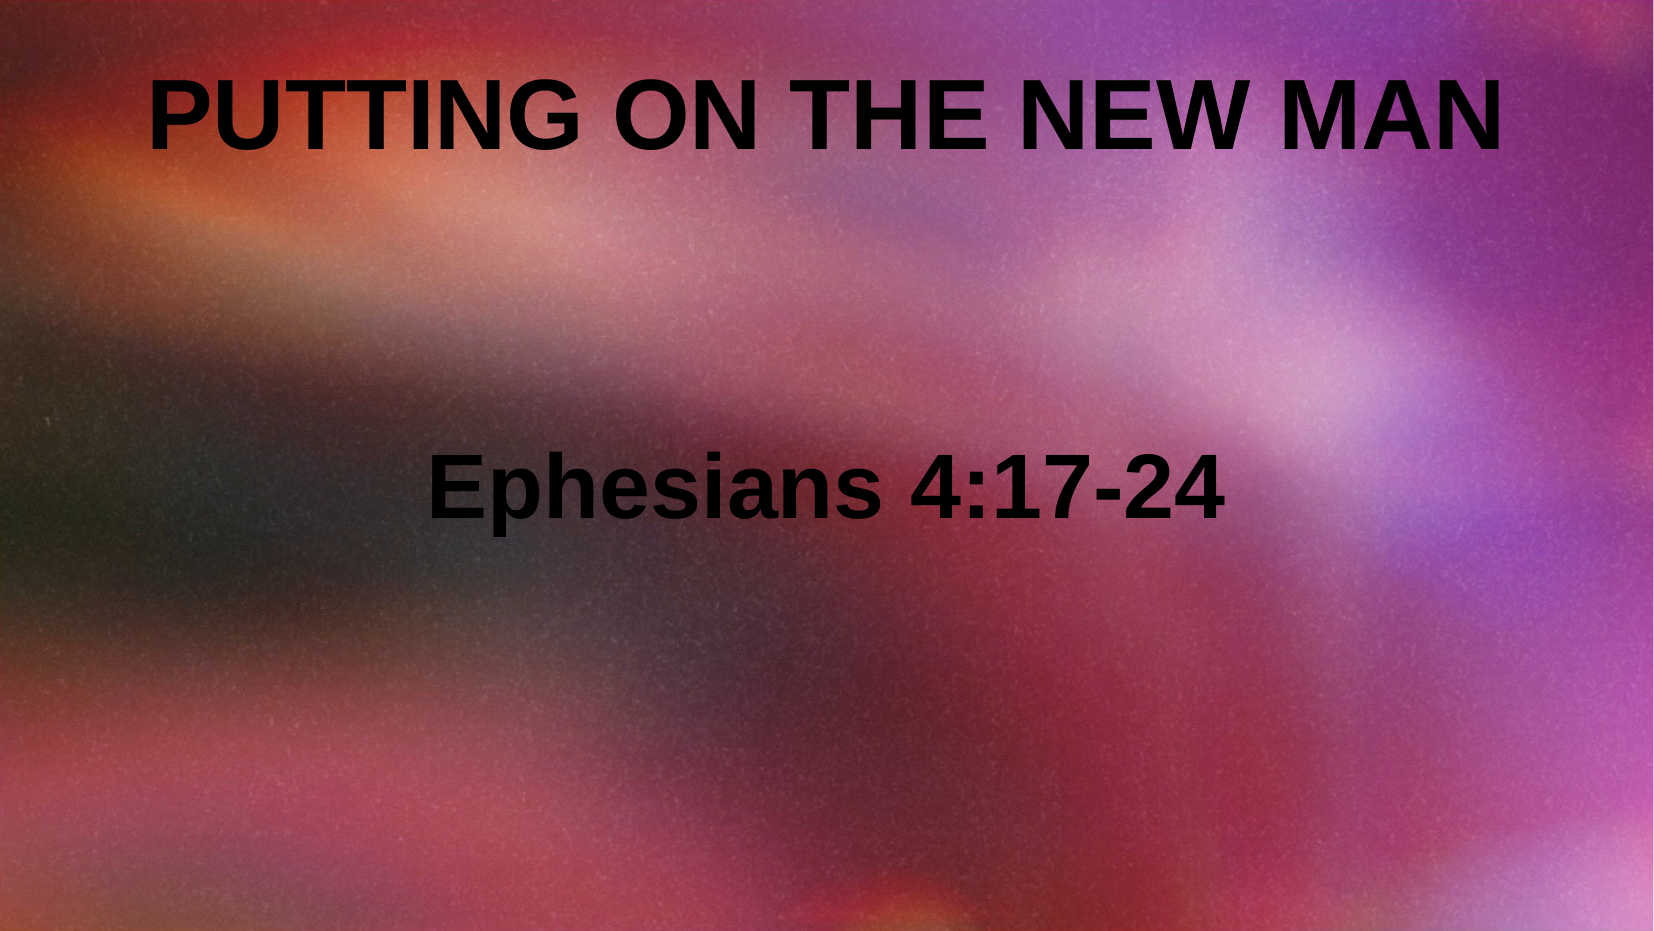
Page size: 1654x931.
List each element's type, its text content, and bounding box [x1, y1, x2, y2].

subtitle Ephesians 4:17-24 [82, 217, 1571, 758]
picture [0, 0, 1654, 931]
title PUTTING ON THE NEW MAN [82, 37, 1571, 193]
